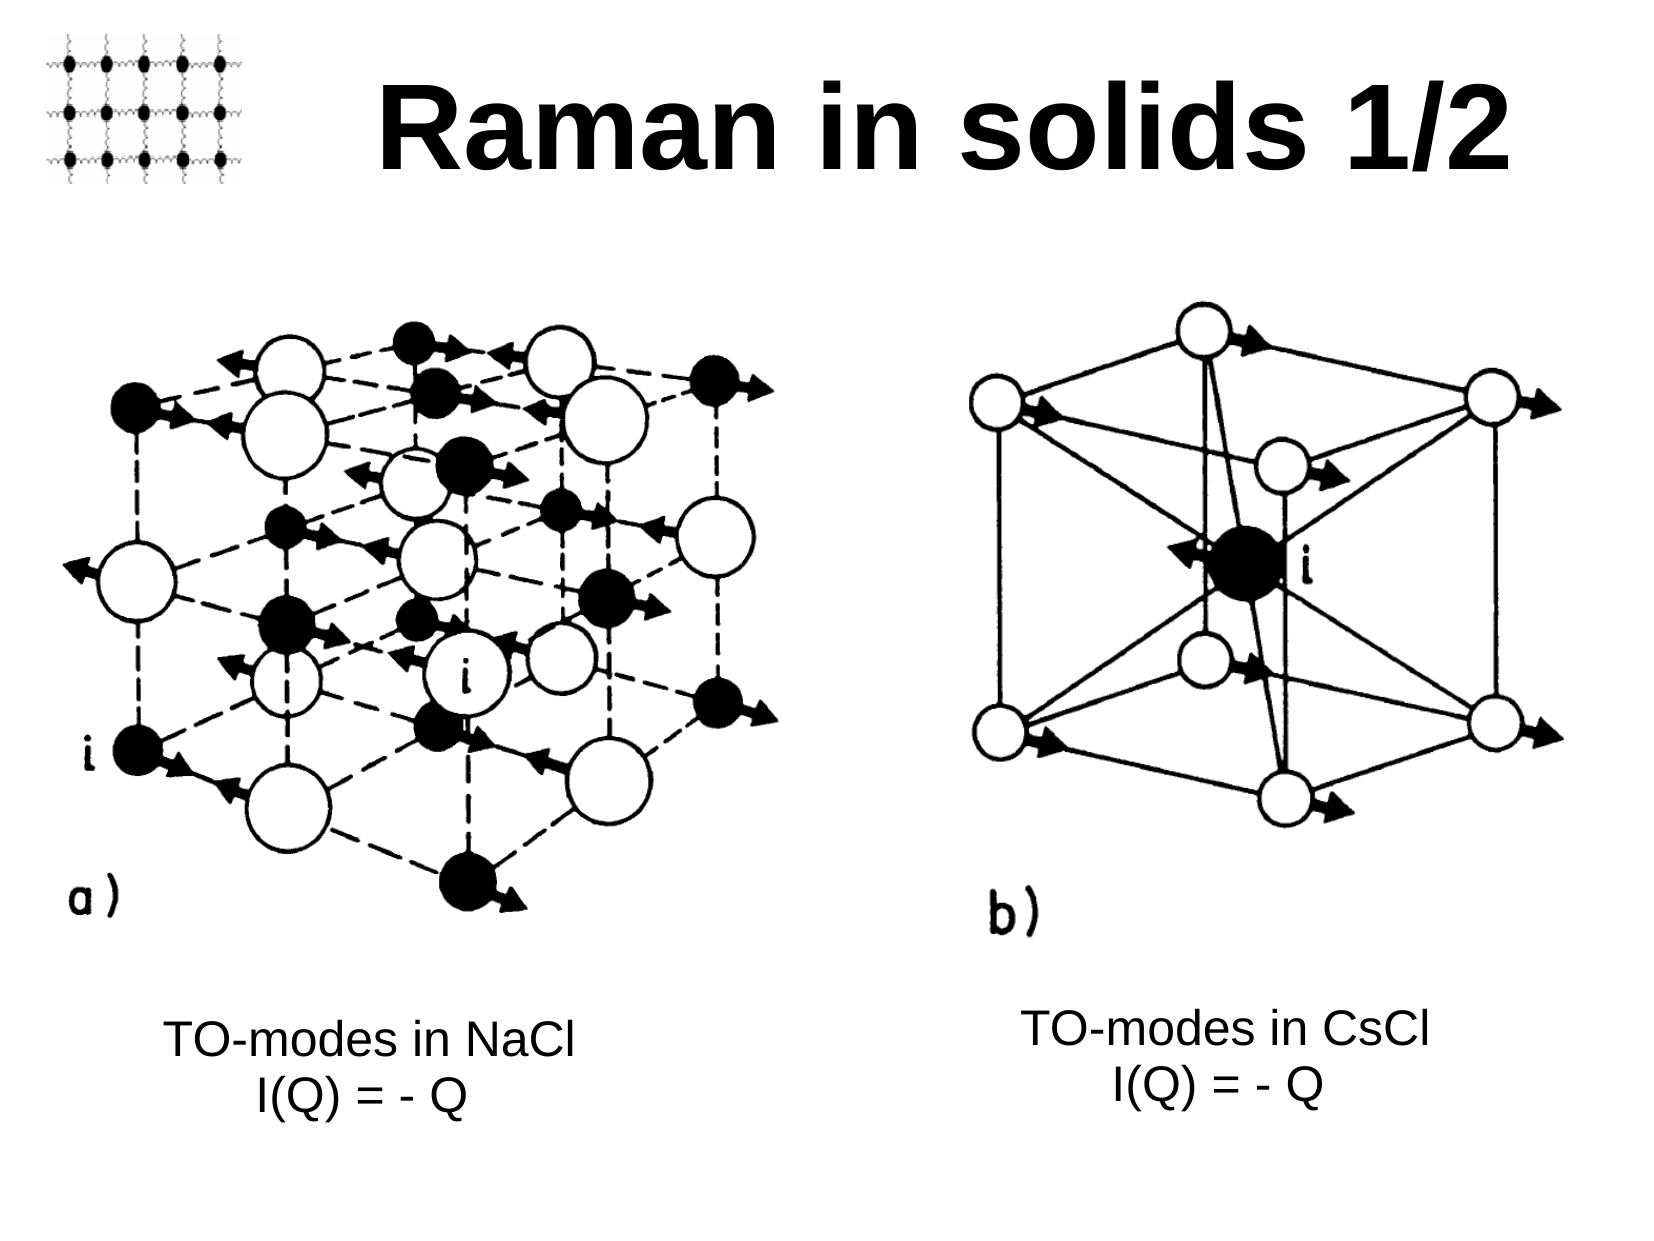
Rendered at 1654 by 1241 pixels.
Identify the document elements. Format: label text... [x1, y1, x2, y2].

text_box TO-modes in NaCl I(Q) = - Q [94, 1003, 644, 1145]
text_box TO-modes in CsCl I(Q) = - Q [950, 993, 1501, 1134]
picture [913, 259, 1571, 958]
picture [11, 12, 245, 189]
picture [44, 278, 827, 934]
title Raman in solids 1/2 [200, 23, 1654, 231]
